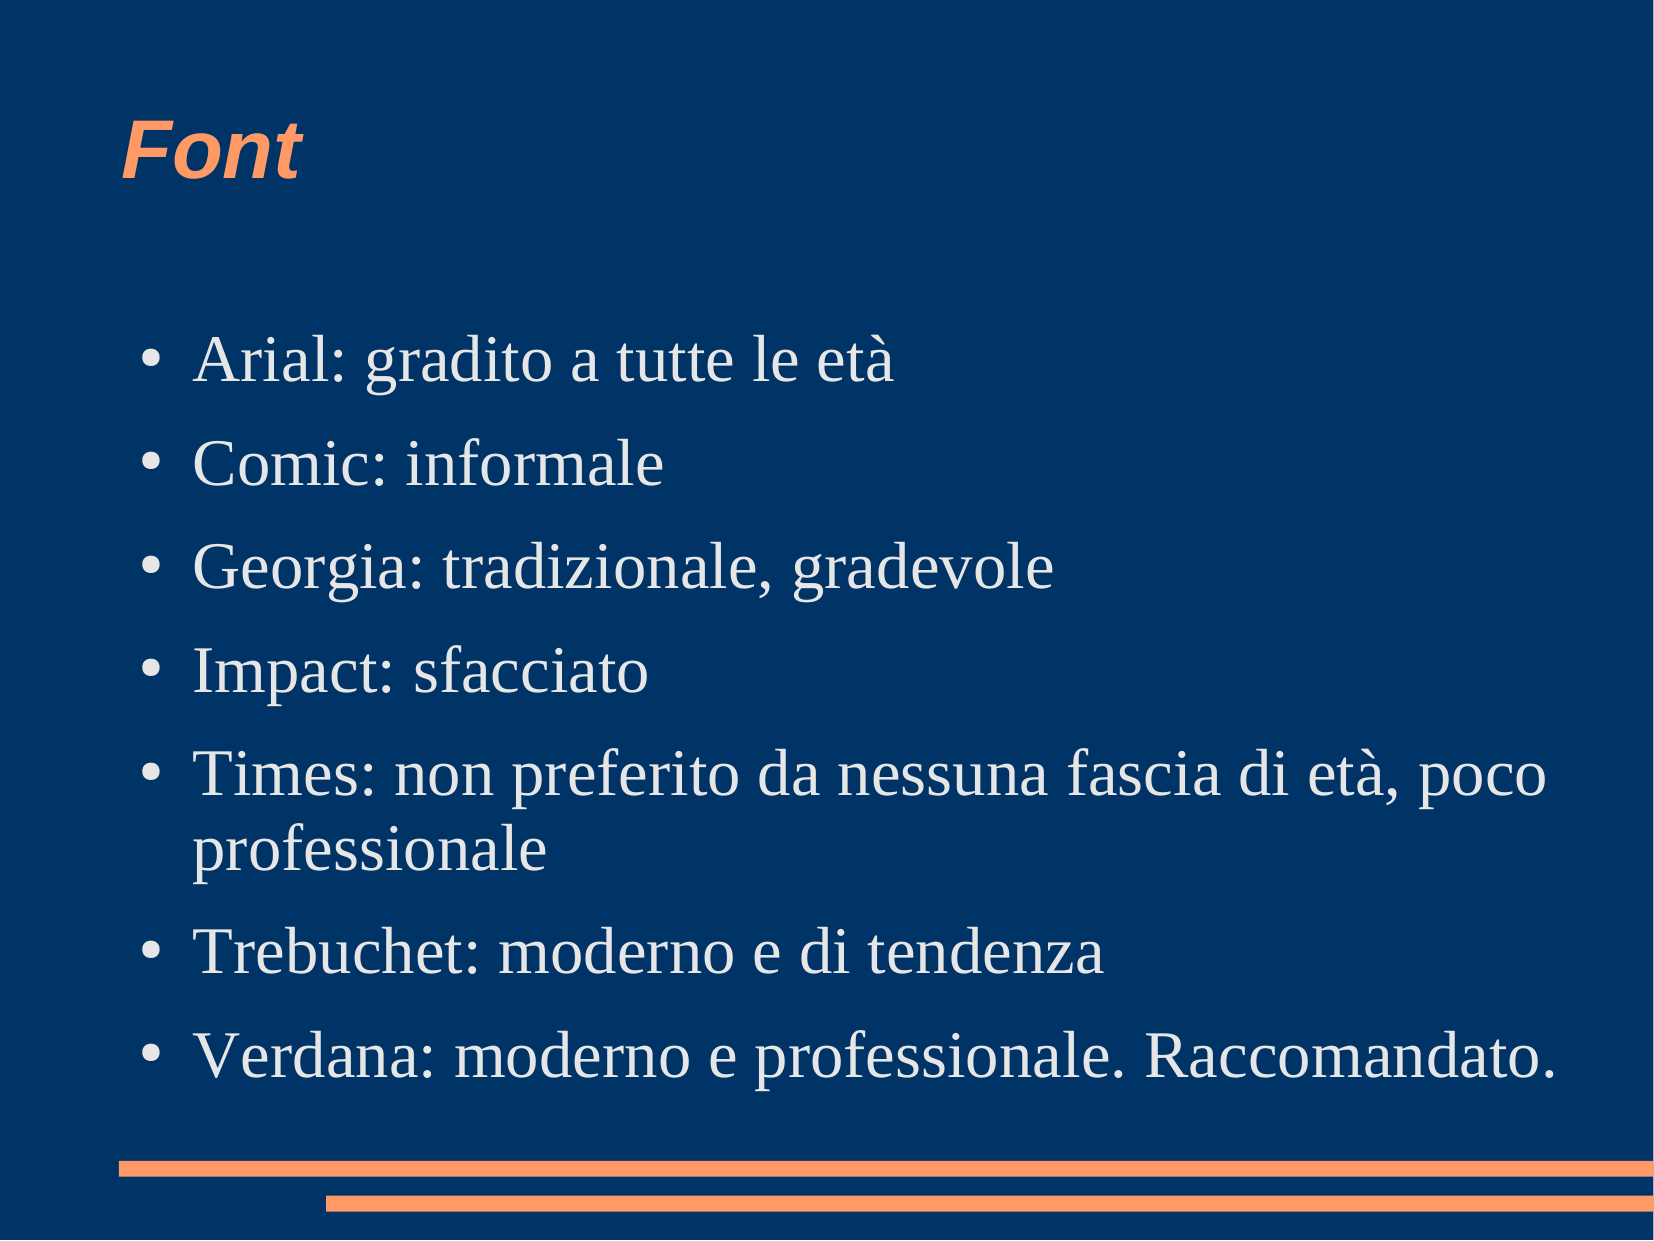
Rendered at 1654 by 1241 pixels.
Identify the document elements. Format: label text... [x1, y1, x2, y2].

list Arial: gradito a tutte le età Comic: informale Georgia: tradizionale, gradevole Impact: sfacciato Times: non preferito da nessuna fascia di età, poco professionale Trebuchet: moderno e di tendenza Verdana: moderno e professionale. Raccomandato. [121, 322, 1561, 1118]
title Font [121, 53, 1534, 246]
